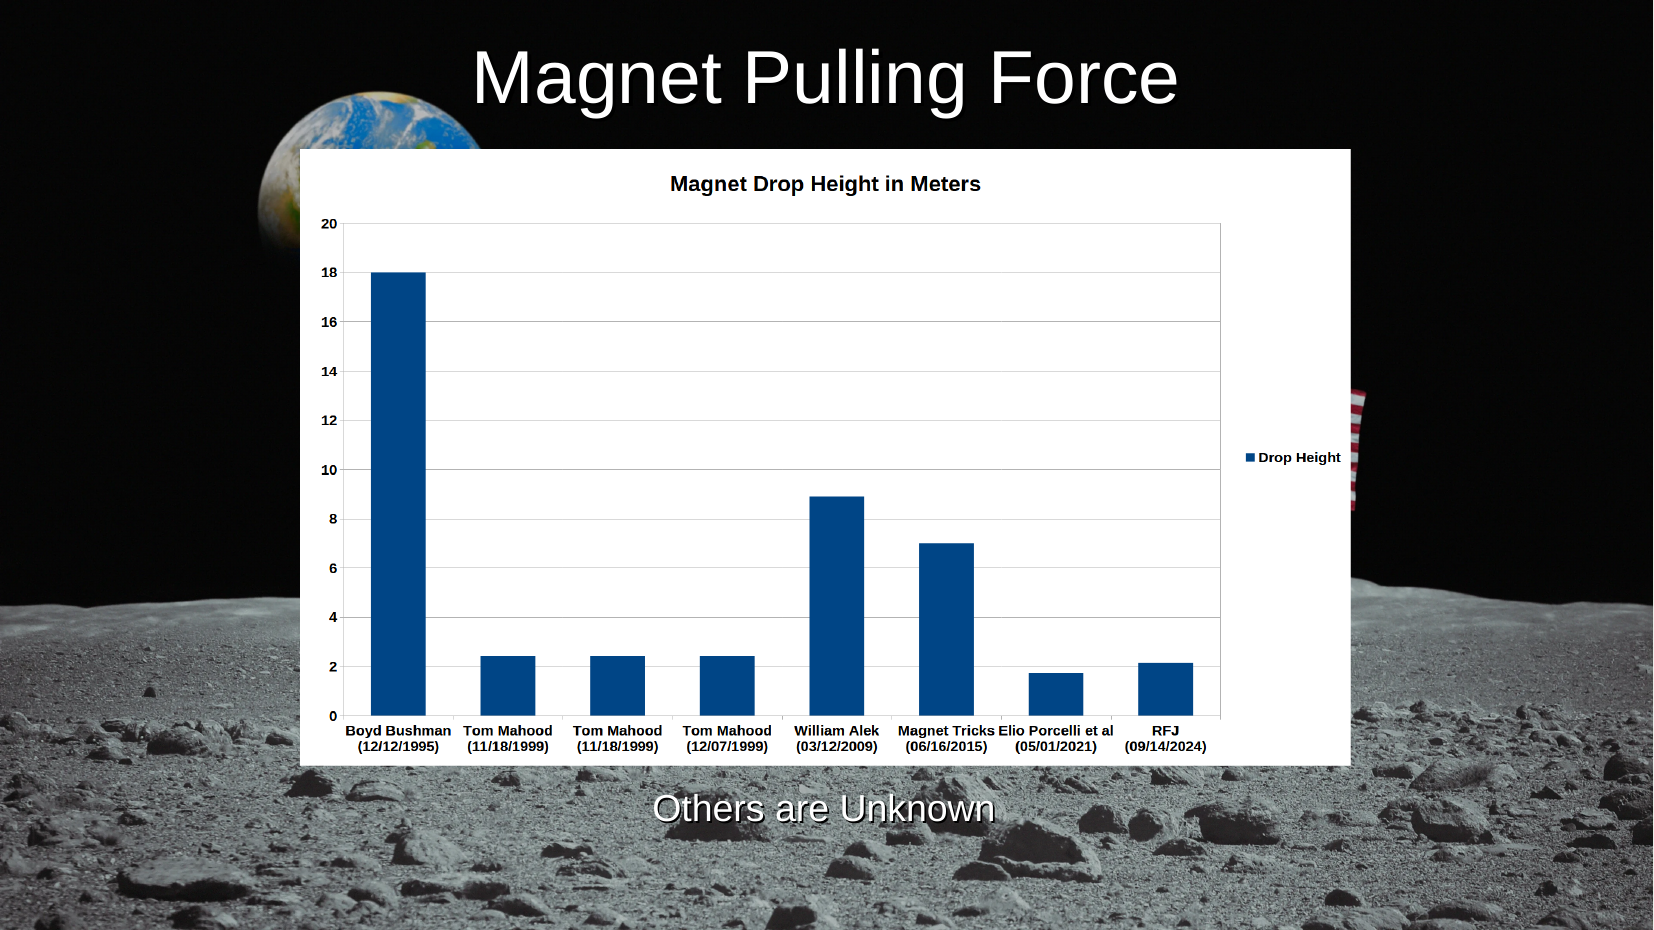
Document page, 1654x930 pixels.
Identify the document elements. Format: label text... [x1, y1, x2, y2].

title Magnet Pulling Force [82, 0, 1571, 156]
text_box Others are Unknown [637, 780, 1613, 930]
picture [0, 0, 1654, 930]
